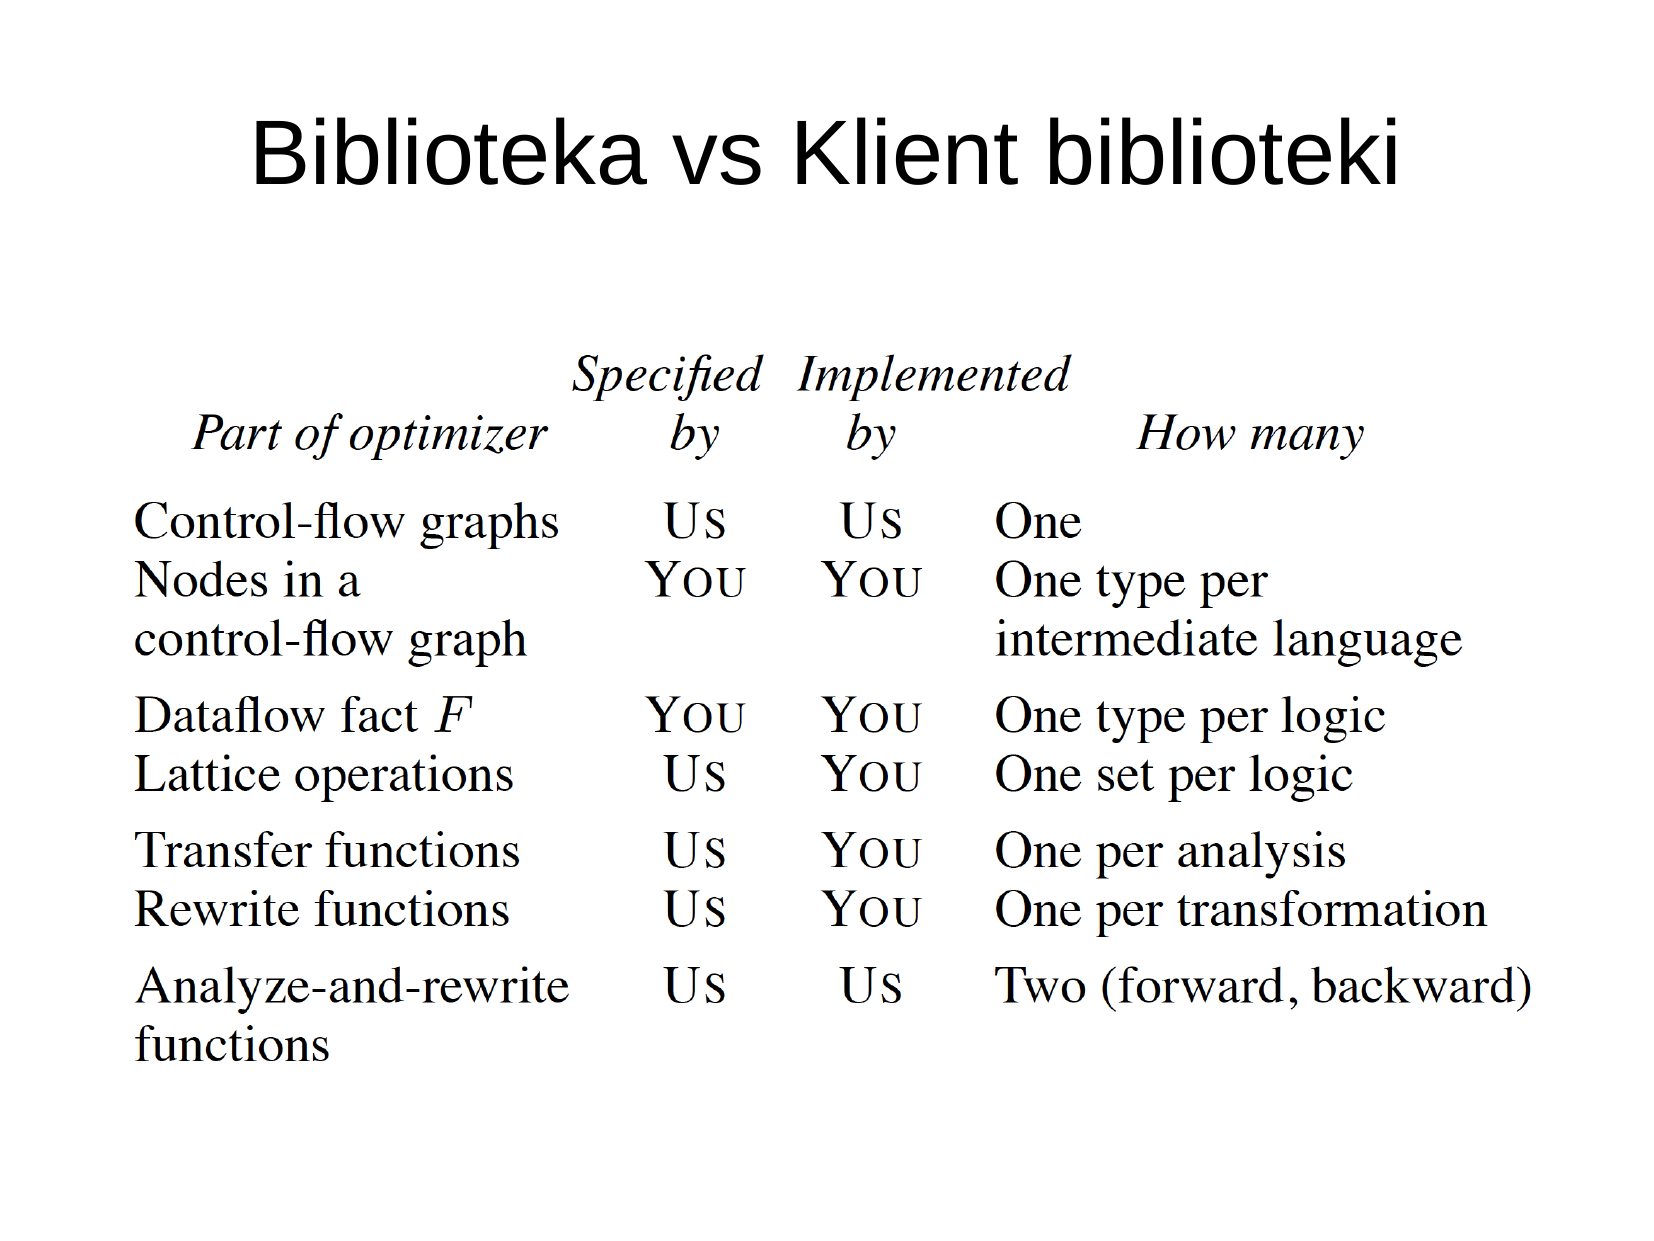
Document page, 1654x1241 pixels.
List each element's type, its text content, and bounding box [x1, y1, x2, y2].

picture [82, 325, 1571, 1073]
title Biblioteka vs Klient biblioteki [82, 49, 1571, 257]
